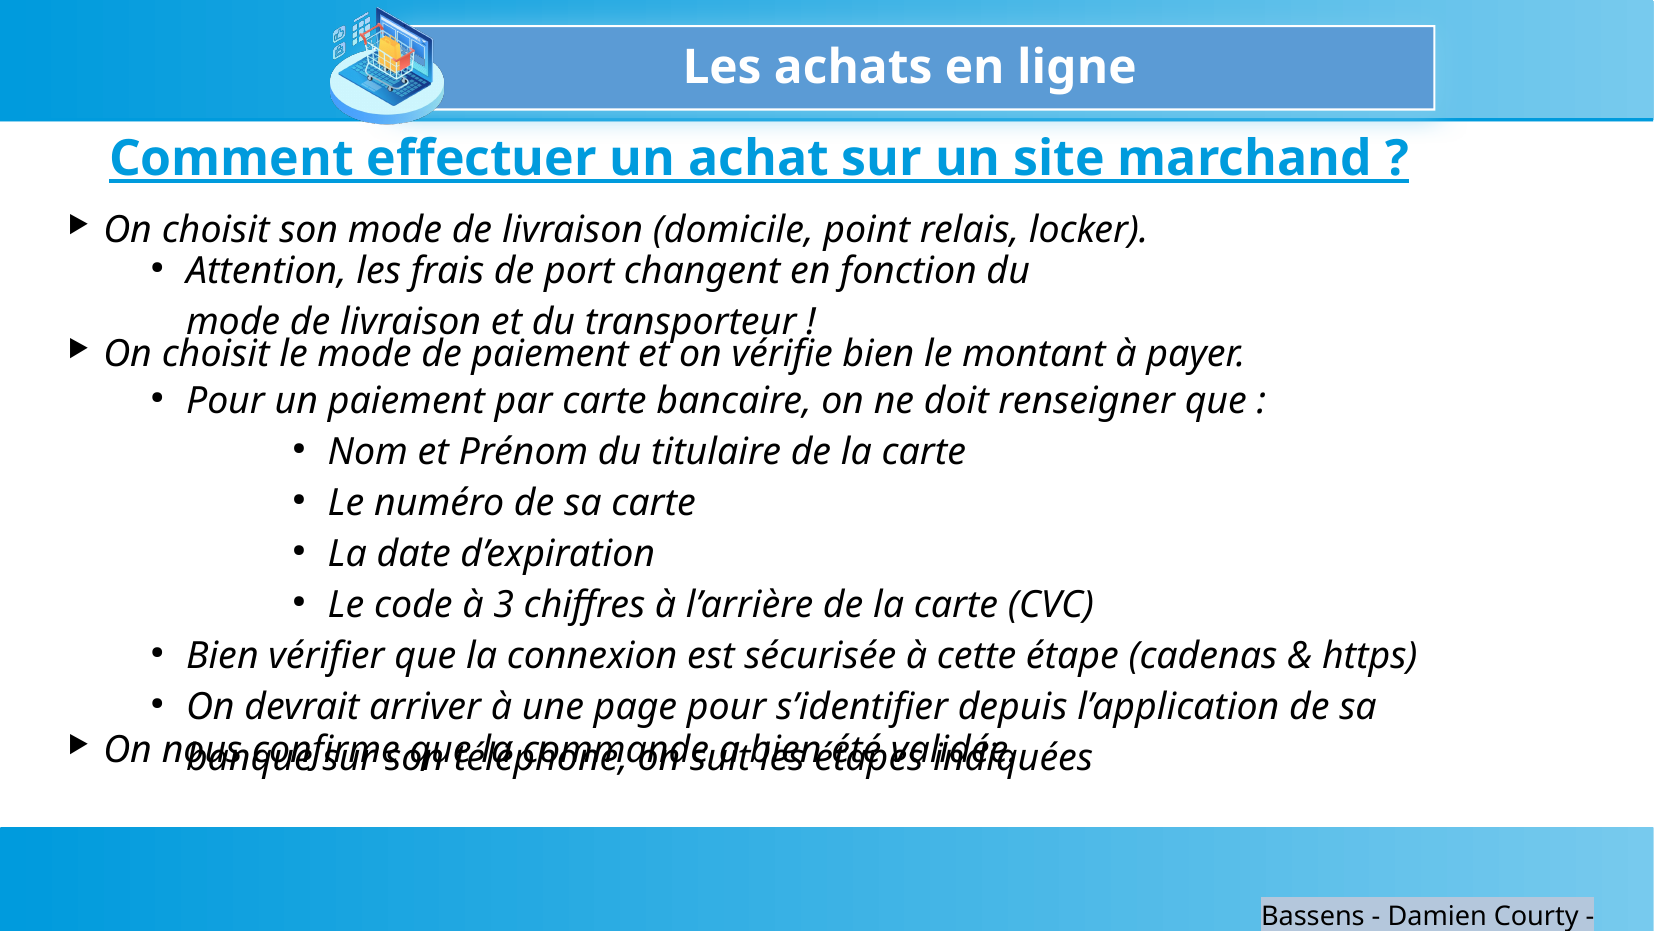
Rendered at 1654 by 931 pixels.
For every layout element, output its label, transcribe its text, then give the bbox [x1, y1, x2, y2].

text_box Comment effectuer un achat sur un site marchand ? [94, 114, 1447, 189]
text_box Attention, les frais de port changent en fonction du mode de livraison et du transporteur ! [135, 236, 1063, 318]
text_box Les achats en ligne [460, 26, 1435, 110]
text_box On choisit son mode de livraison (domicile, point relais, locker). [53, 194, 1211, 254]
text_box On choisit le mode de paiement et on vérifie bien le montant à payer. [53, 318, 1359, 378]
picture [312, 0, 460, 139]
text_box On nous confirme que la commande a bien été validée. [53, 714, 1359, 774]
text_box Bassens - Damien Courty - 2024 [1246, 889, 1654, 931]
text_box Pour un paiement par carte bancaire, on ne doit renseigner que : Nom et Prénom du titulaire de la carte Le numéro de sa carte La date d’expiration Le code à 3 chiffres à l’arrière de la carte (CVC) Bien vérifier que la connexion est sécurisée à cette étape (cadenas & https) On devrait arriver à une page pour s’identifier depuis l’application de sa banque sur son téléphone, on suit les étapes indiquées [135, 365, 1477, 733]
